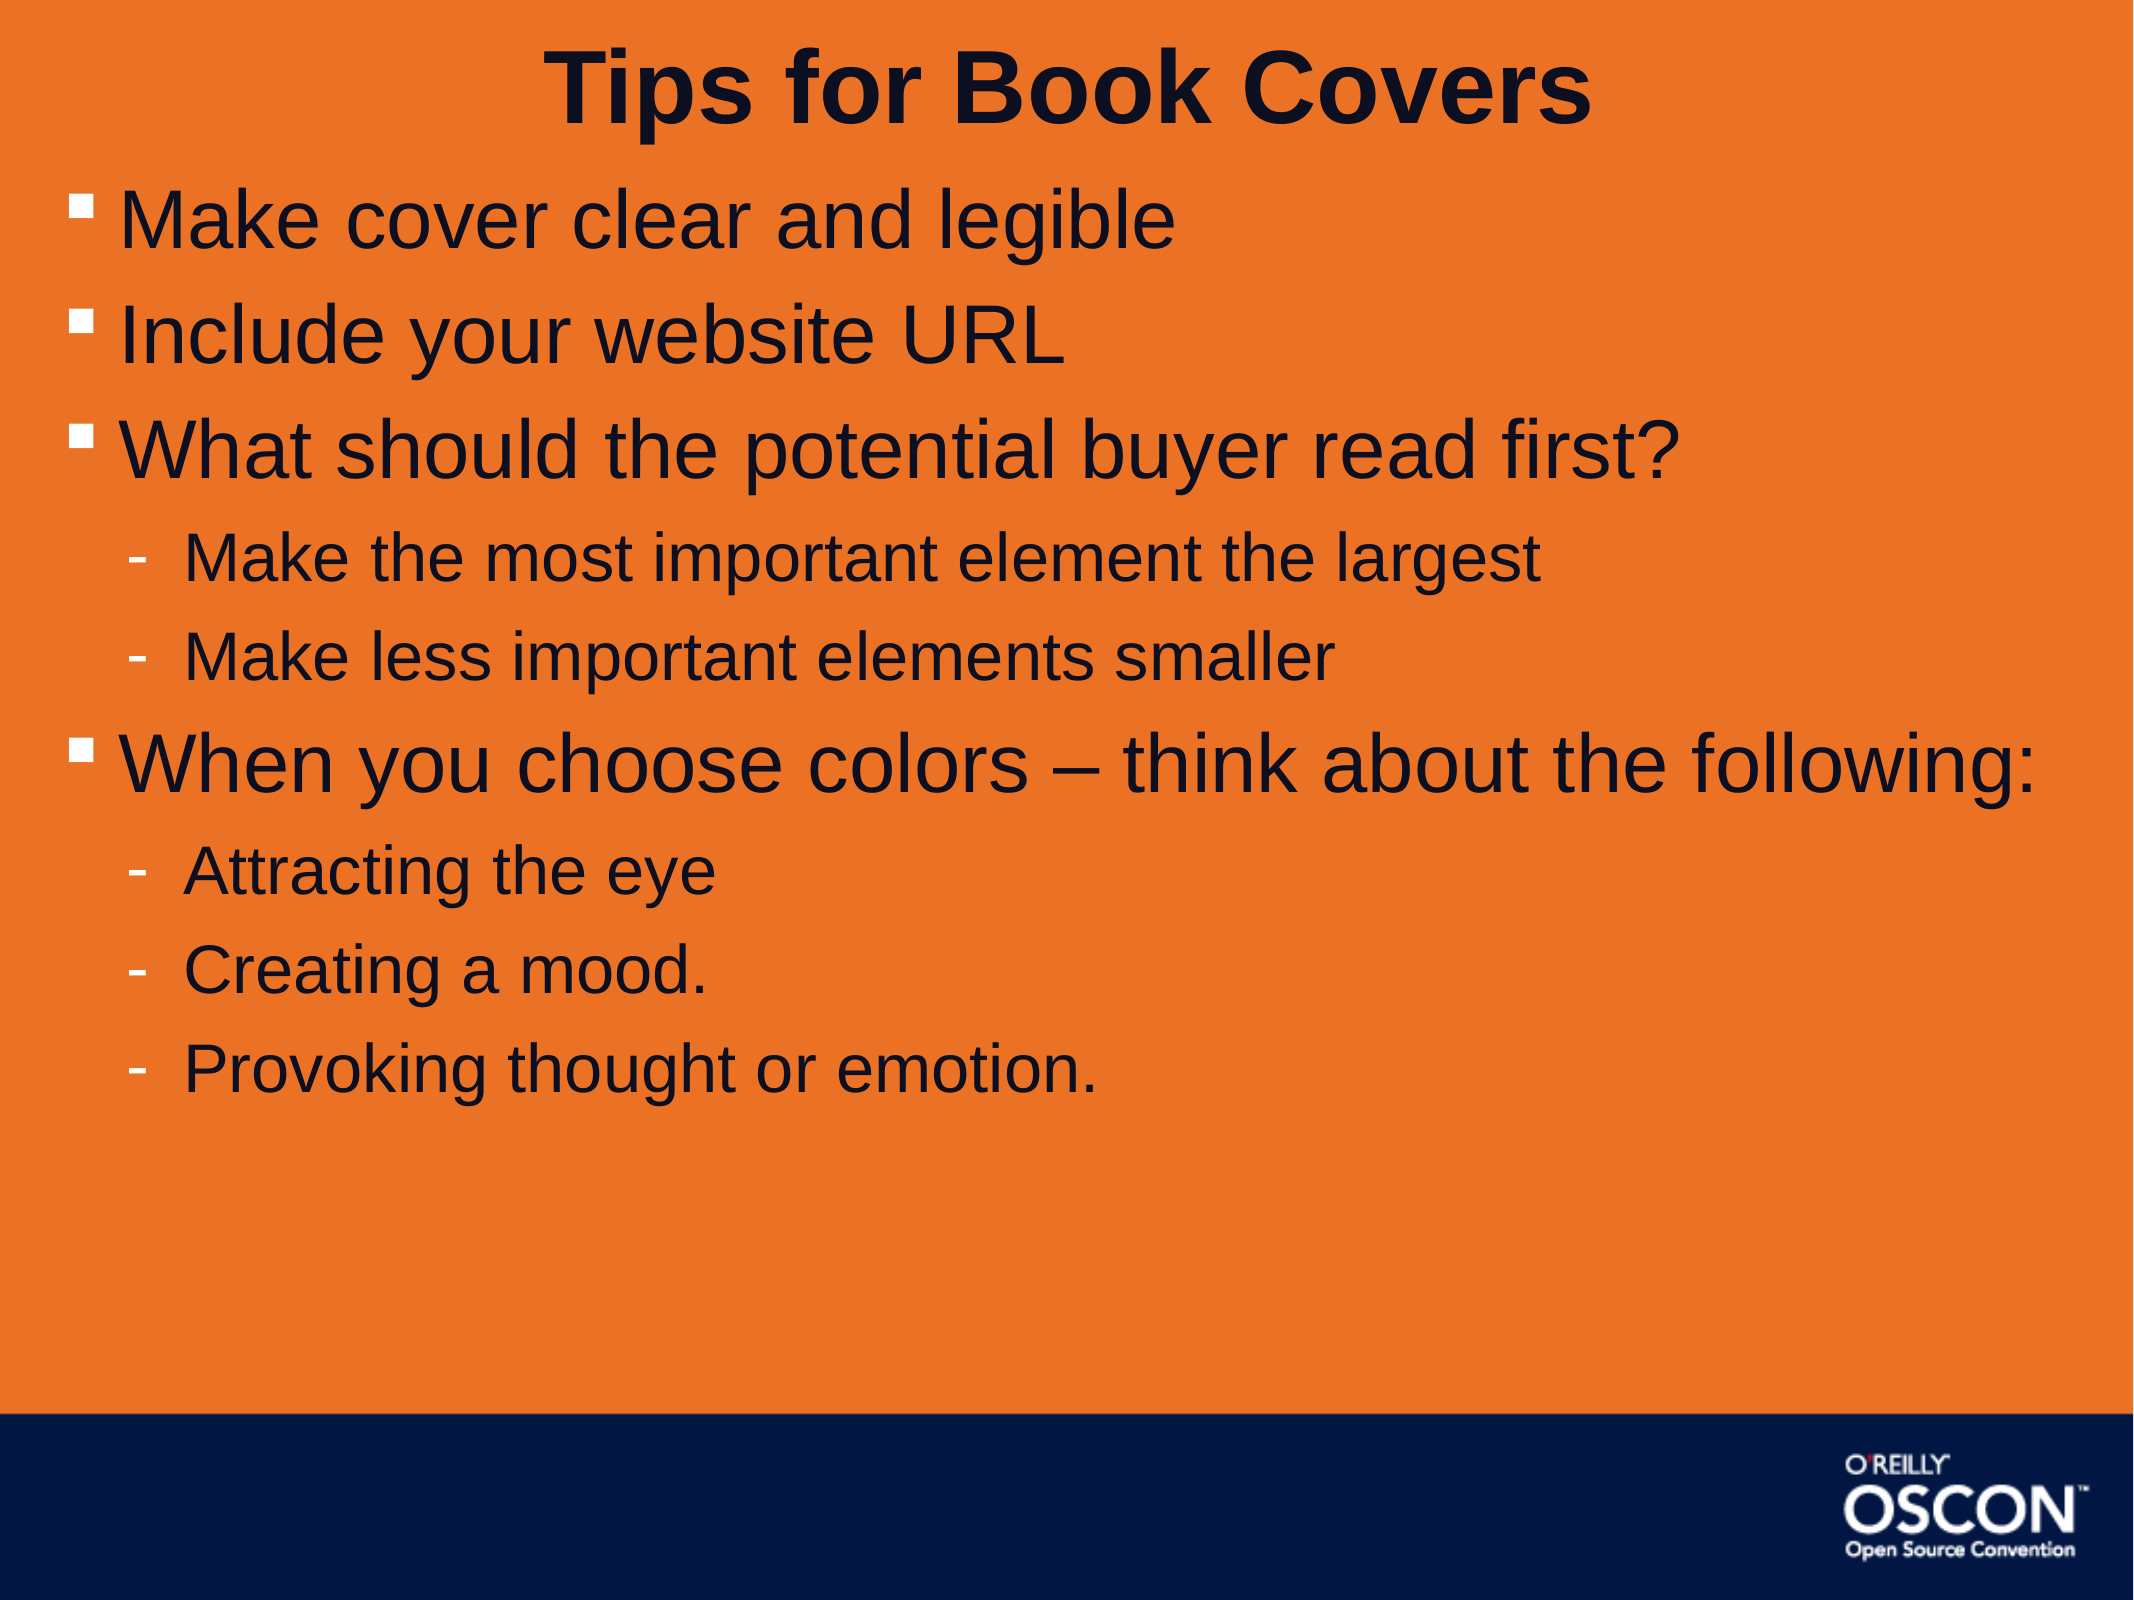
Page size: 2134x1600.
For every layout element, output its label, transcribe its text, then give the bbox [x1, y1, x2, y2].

picture [0, 0, 2134, 1600]
title Tips for Book Covers [45, 7, 2094, 158]
list Make cover clear and legible Include your website URL What should the potential buyer read first? Make the most important element the largest Make less important elements smaller When you choose colors – think about the following: Attracting the eye Creating a mood. Provoking thought or emotion. [47, 168, 2100, 1415]
